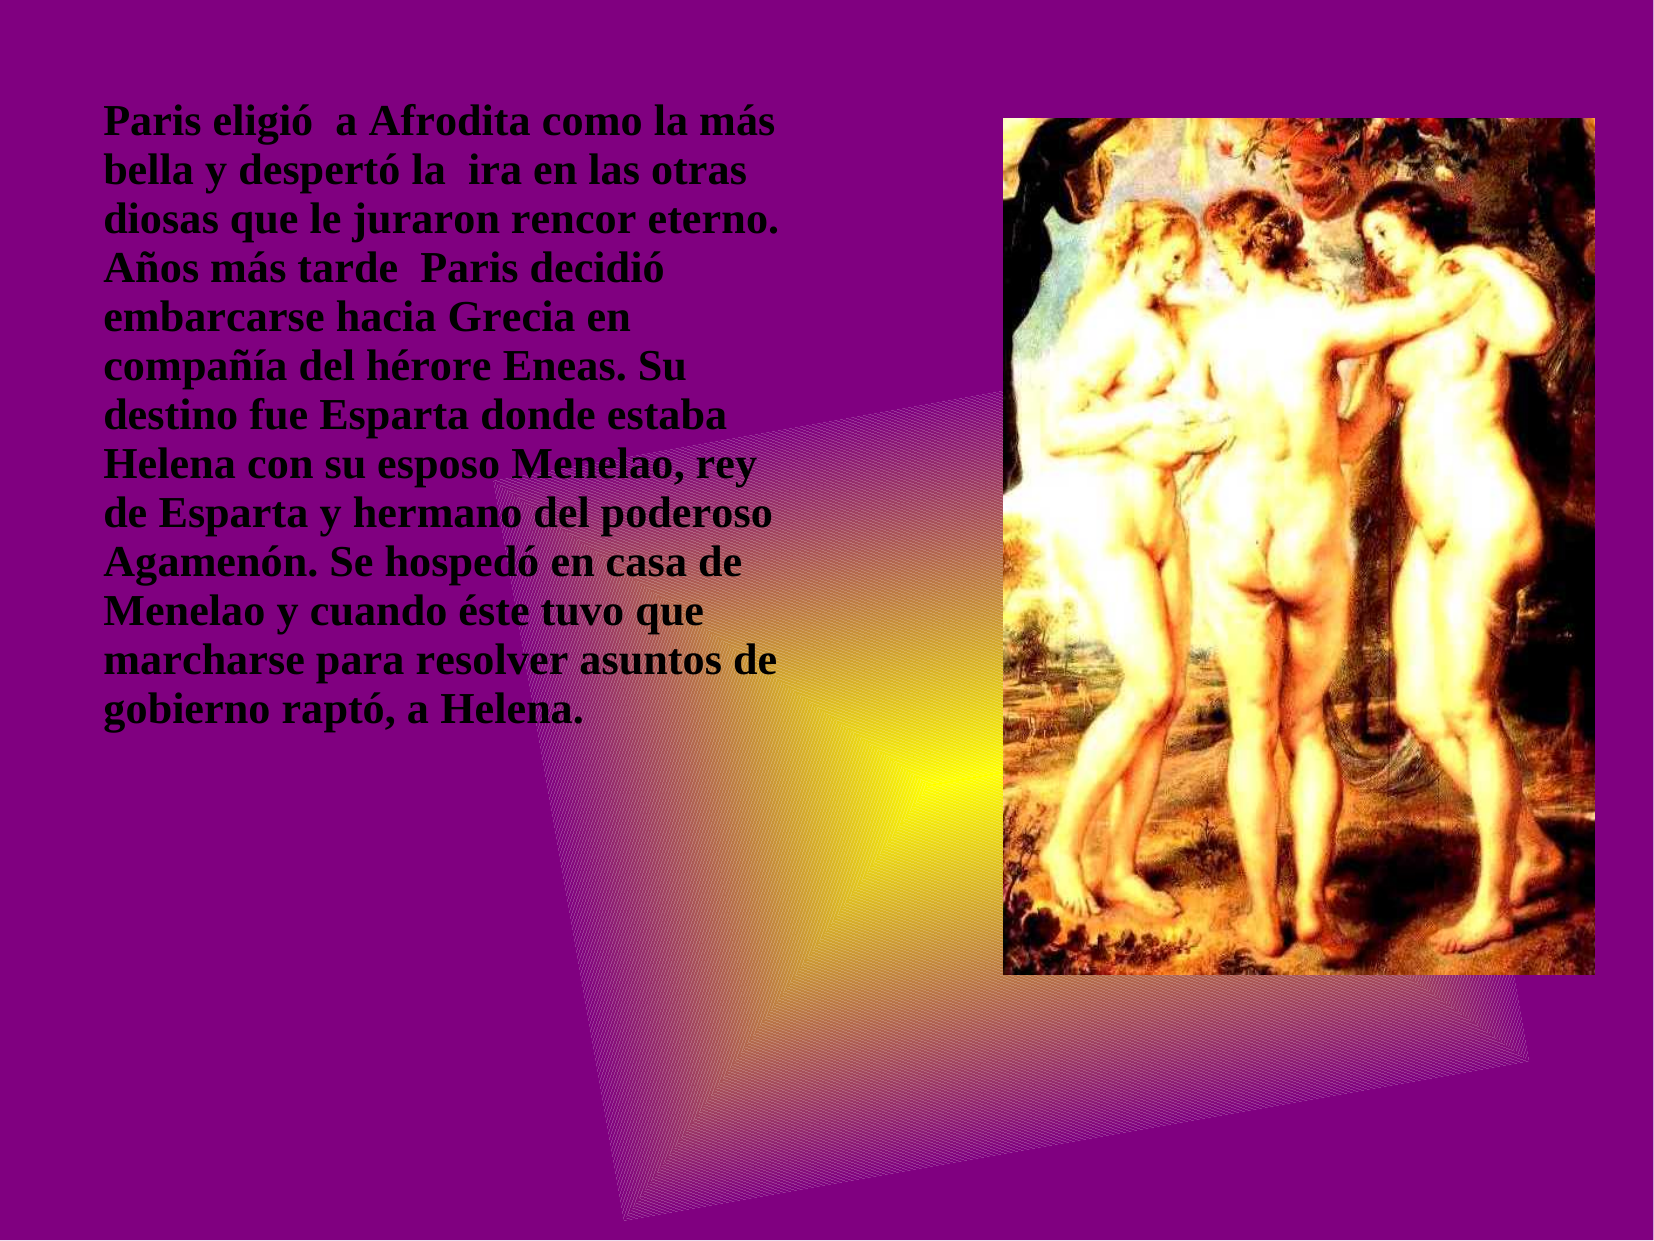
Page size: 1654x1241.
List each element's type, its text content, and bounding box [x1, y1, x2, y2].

picture [1003, 118, 1595, 975]
text_box Paris eligió a Afrodita como la más bella y despertó la ira en las otras diosas que le juraron rencor eterno. Años más tarde Paris decidió embarcarse hacia Grecia en compañía del hérore Eneas. Su destino fue Esparta donde estaba Helena con su esposo Menelao, rey de Esparta y hermano del poderoso Agamenón. Se hospedó en casa de Menelao y cuando éste tuvo que marcharse para resolver asuntos de gobierno raptó, a Helena. [88, 88, 827, 945]
